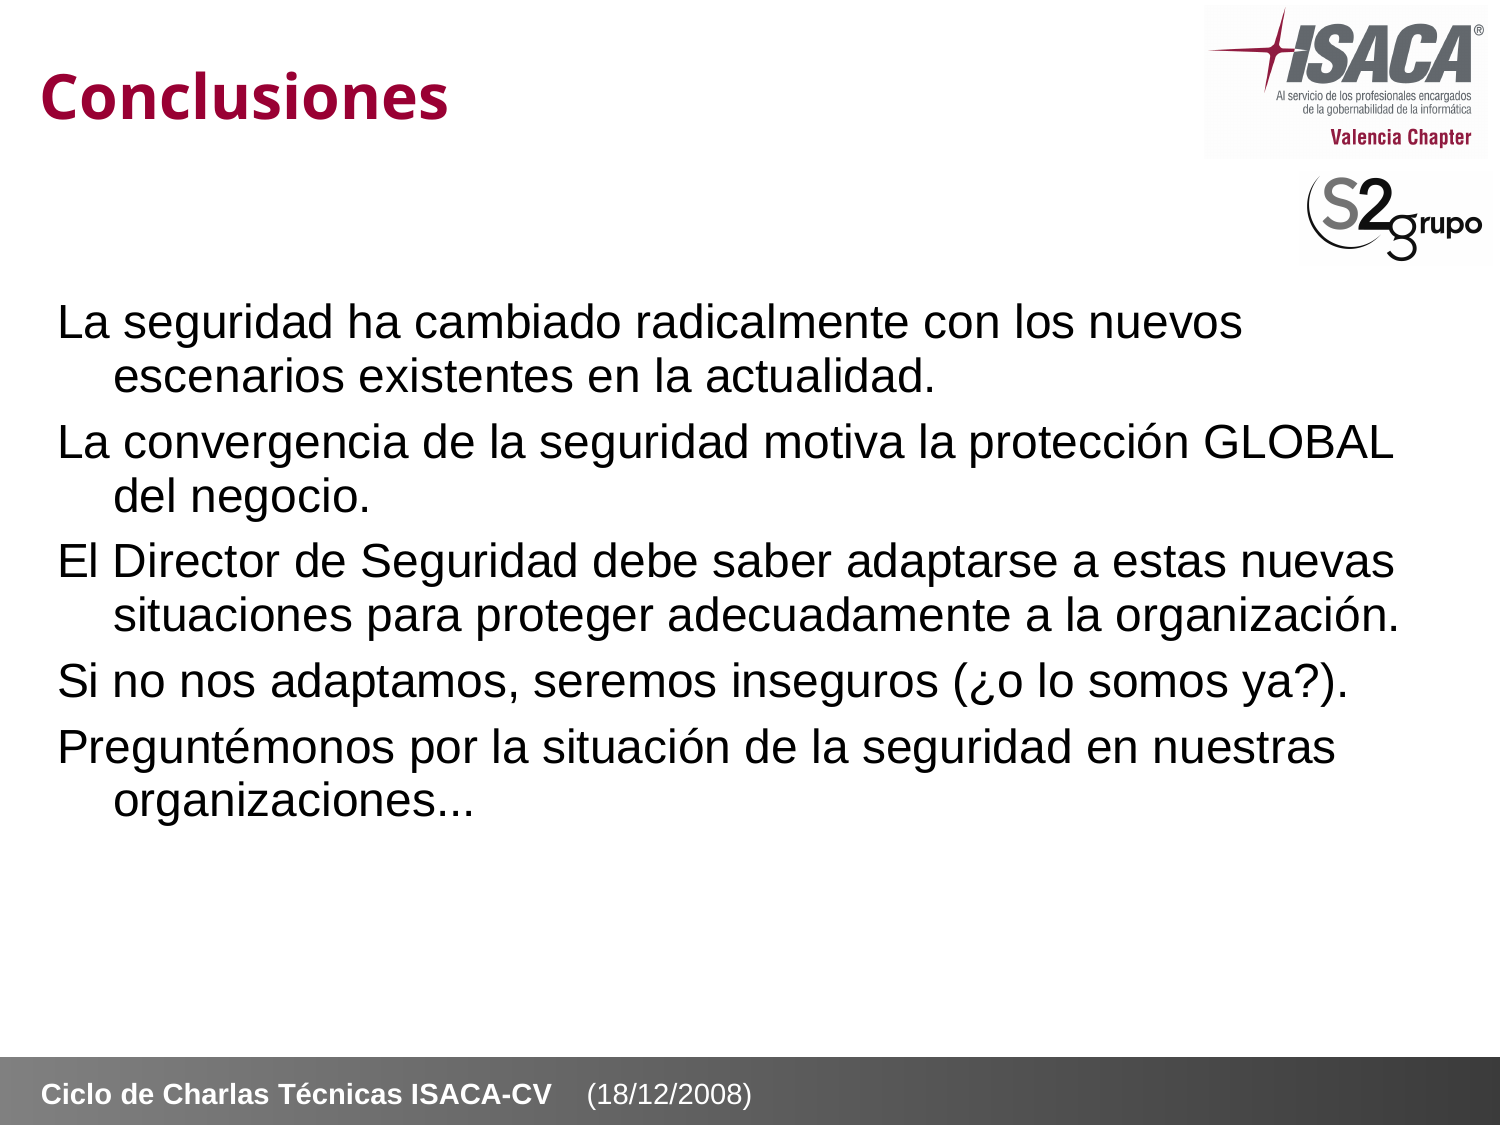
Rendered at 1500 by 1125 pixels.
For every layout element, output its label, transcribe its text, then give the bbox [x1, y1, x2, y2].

title Conclusiones [39, 45, 1199, 233]
picture [1204, 5, 1488, 159]
picture [1299, 171, 1493, 266]
list La seguridad ha cambiado radicalmente con los nuevos escenarios existentes en la actualidad. La convergencia de la seguridad motiva la protección GLOBAL del negocio. El Director de Seguridad debe saber adaptarse a estas nuevas situaciones para proteger adecuadamente a la organización. Si no nos adaptamos, seremos inseguros (¿o lo somos ya?). Preguntémonos por la situación de la seguridad en nuestras organizaciones... [42, 287, 1472, 1026]
